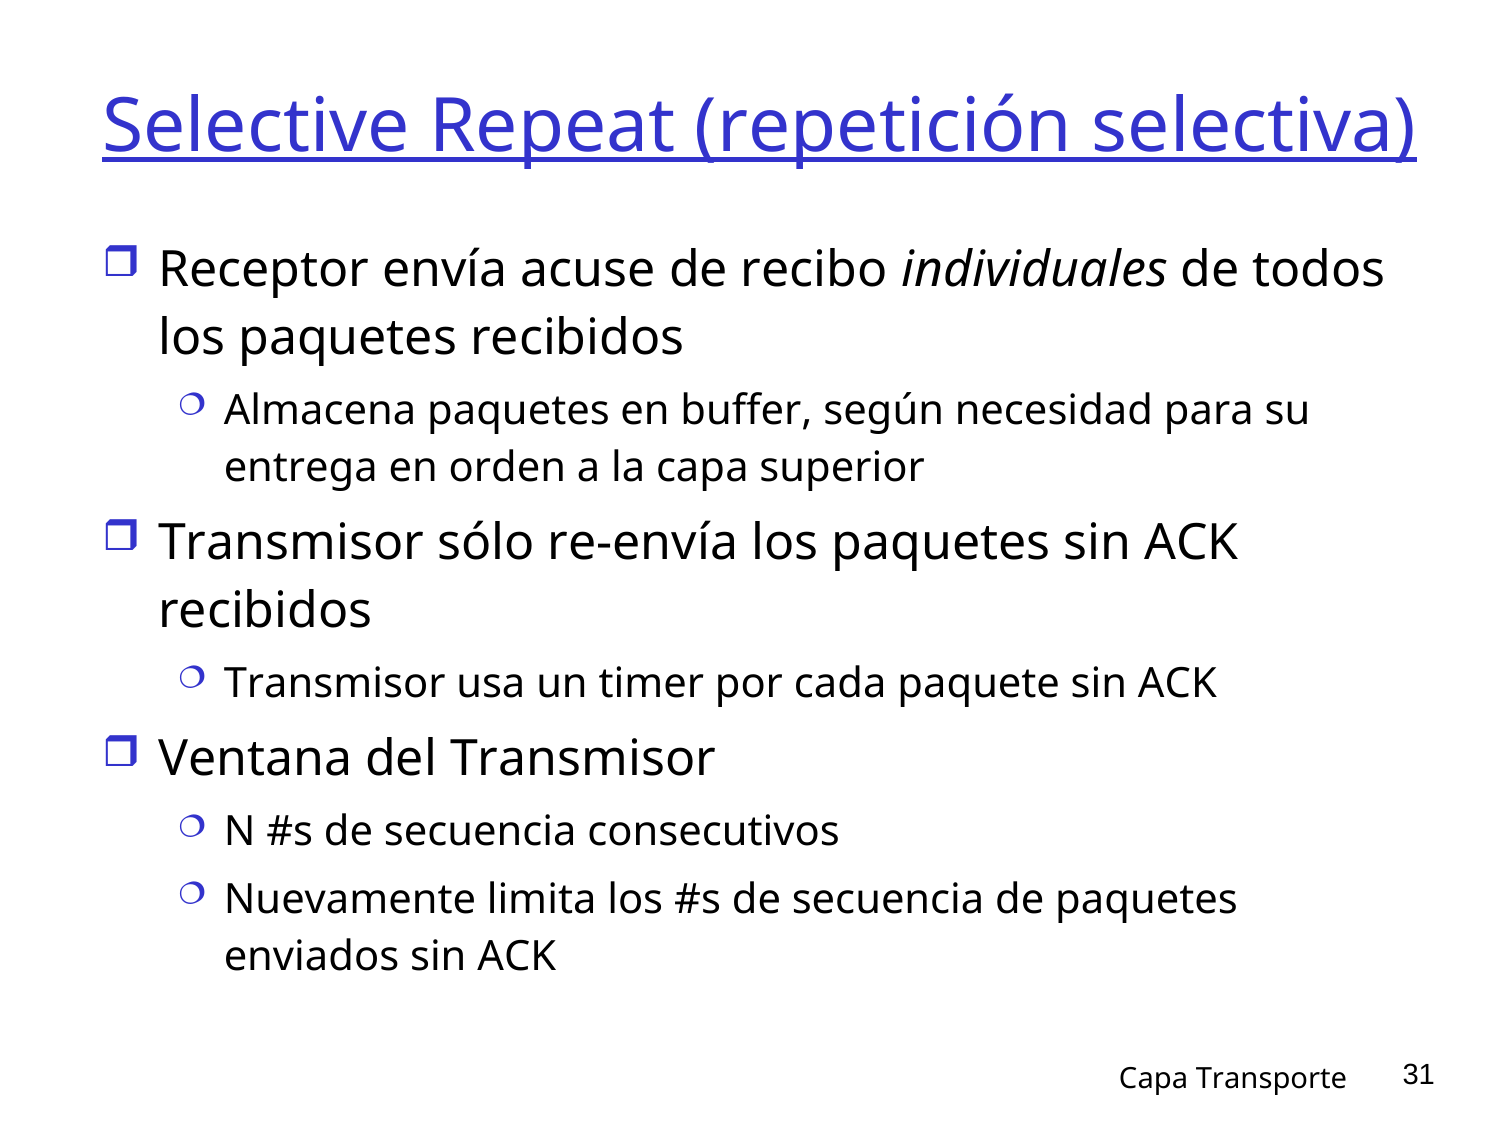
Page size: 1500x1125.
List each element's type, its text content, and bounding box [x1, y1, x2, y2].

title Selective Repeat (repetición selectiva)‏ [87, 27, 1463, 218]
list Receptor envía acuse de recibo individuales de todos los paquetes recibidos Almacena paquetes en buffer, según necesidad para su entrega en orden a la capa superior Transmisor sólo re-envía los paquetes sin ACK recibidos Transmisor usa un timer por cada paquete sin ACK Ventana del Transmisor N #s de secuencia consecutivos Nuevamente limita los #s de secuencia de paquetes enviados sin ACK [87, 224, 1426, 1041]
